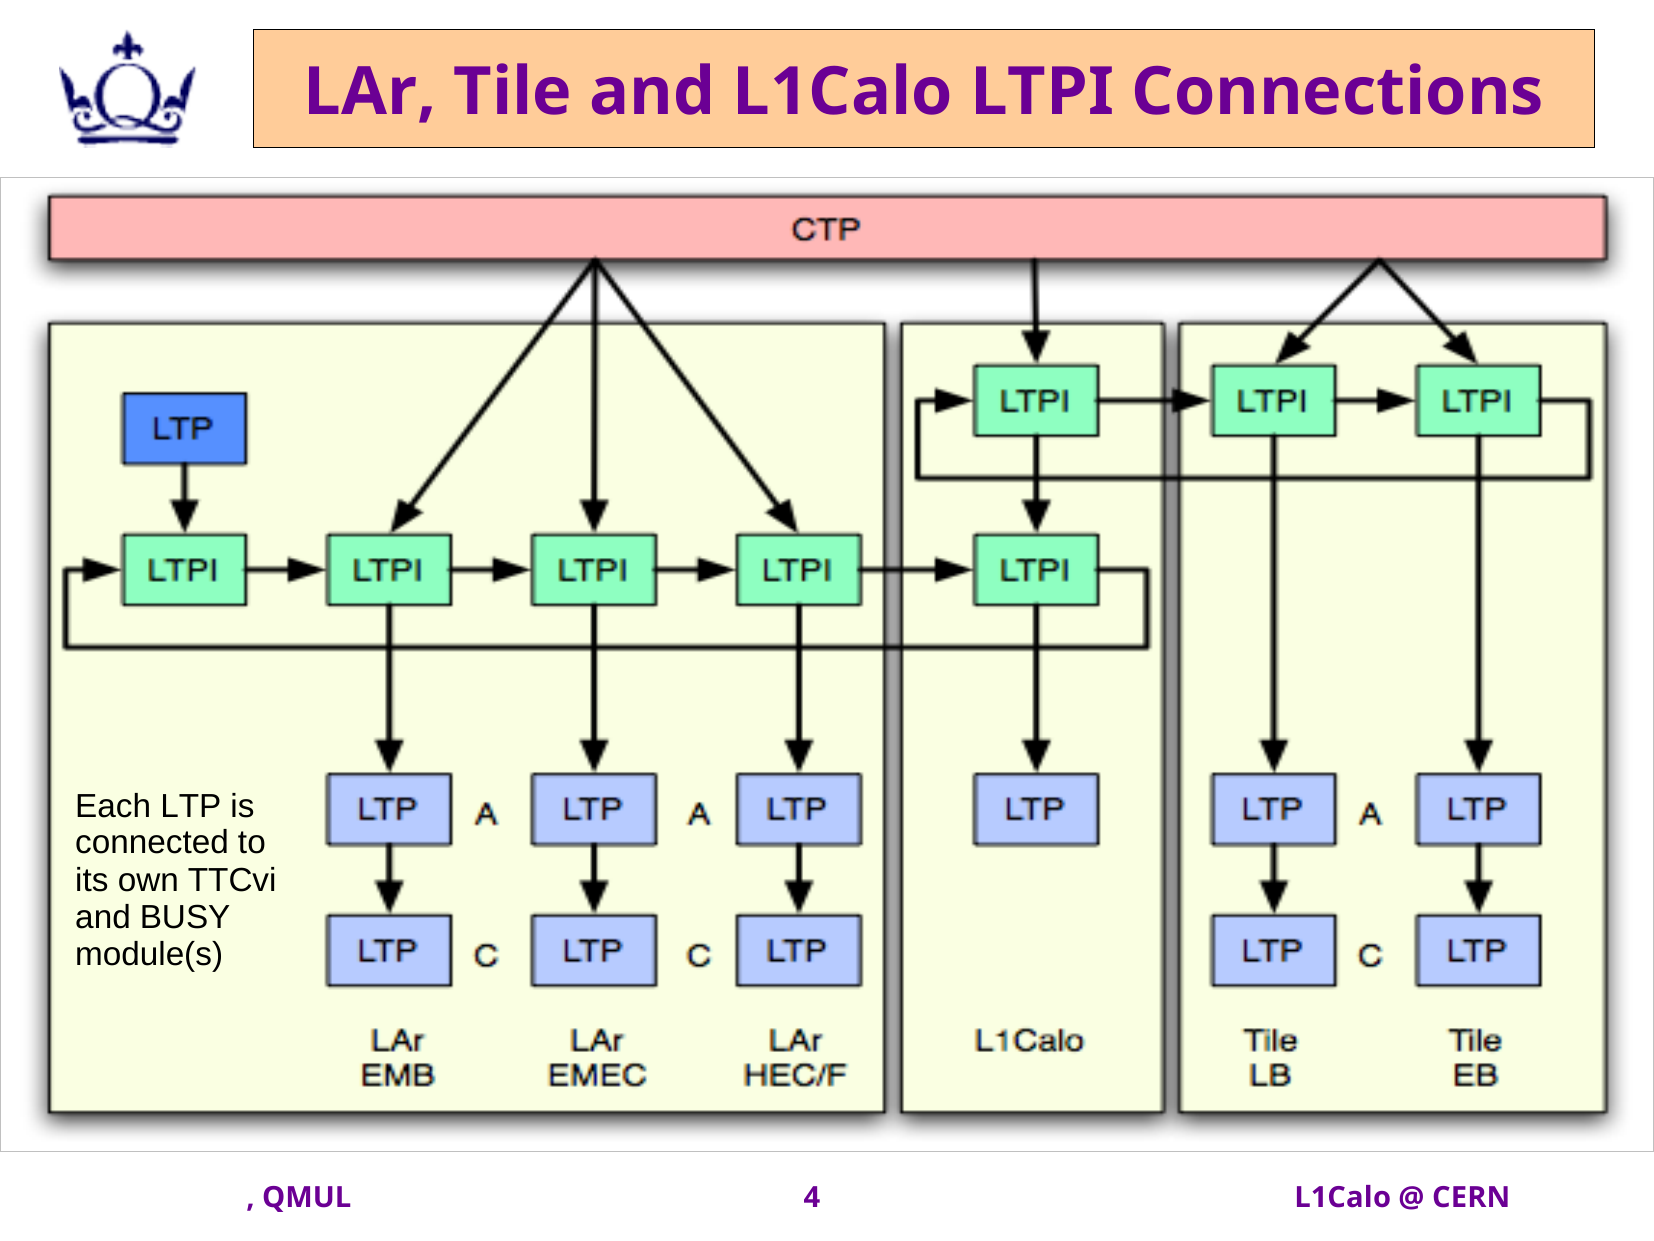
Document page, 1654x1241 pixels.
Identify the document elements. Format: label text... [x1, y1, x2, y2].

text_box Each LTP is connected to its own TTCvi and BUSY module(s) [75, 787, 278, 979]
title LAr, Tile and L1Calo LTPI Connections [253, 29, 1595, 148]
picture [59, 29, 200, 148]
picture [17, 179, 1638, 1149]
